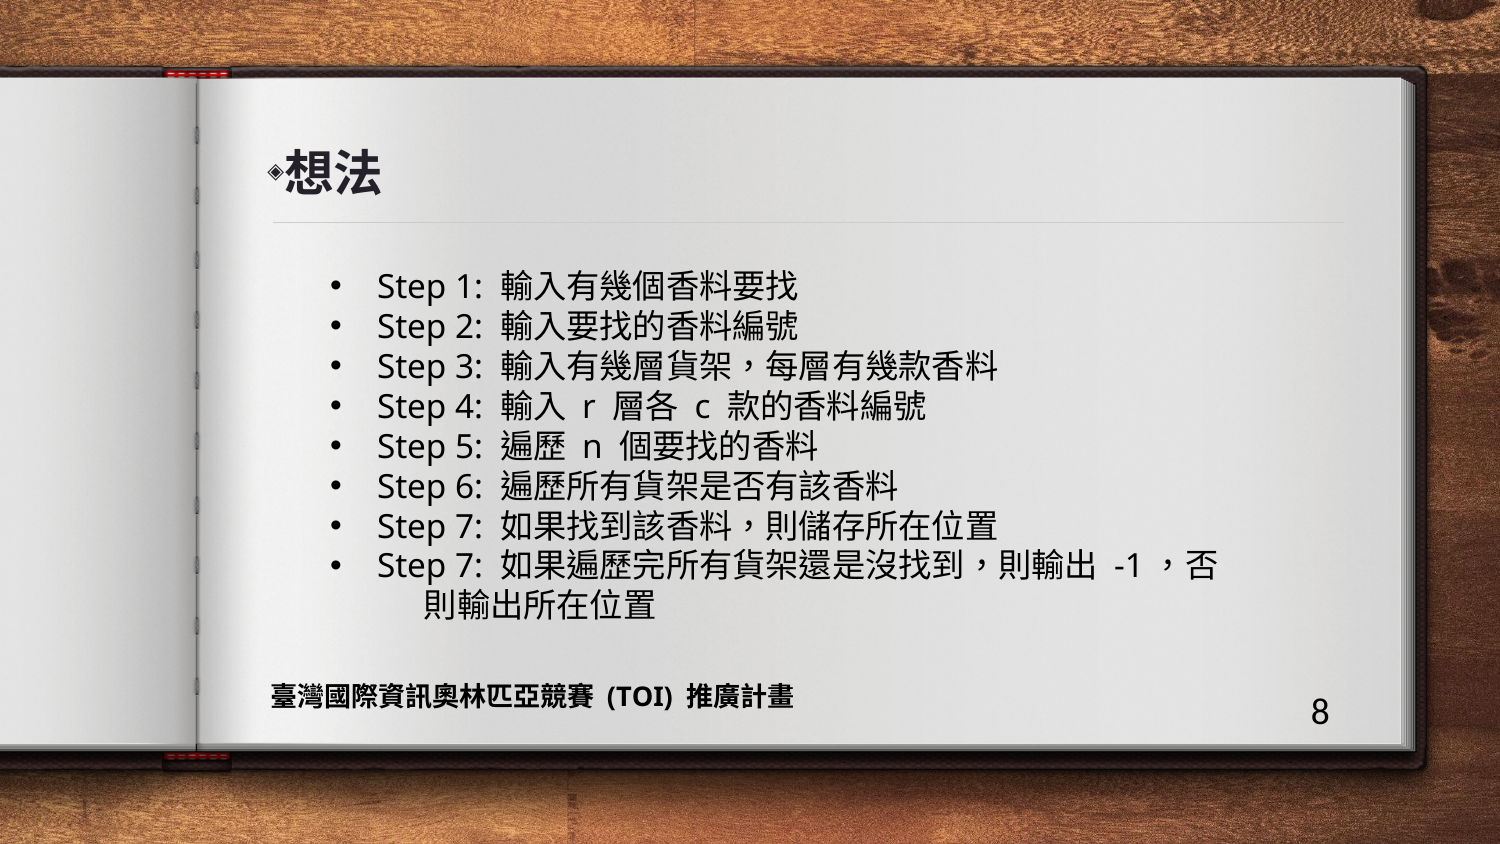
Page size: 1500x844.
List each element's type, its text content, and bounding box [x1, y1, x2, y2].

text_box 8 [1295, 672, 1386, 737]
list 想法 [252, 126, 1194, 216]
text_box Step 1: 輸入有幾個香料要找 Step 2: 輸入要找的香料編號 Step 3: 輸入有幾層貨架，每層有幾款香料 Step 4: 輸入 r 層各 c 款的香料編號 Step 5: 遍歷 n 個要找的香料 Step 6: 遍歷所有貨架是否有該香料 Step 7: 如果找到該香料，則儲存所在位置 Step 7: 如果遍歷完所有貨架還是沒找到，則輸出 -1，否則輸出所在位置 [315, 257, 1256, 718]
